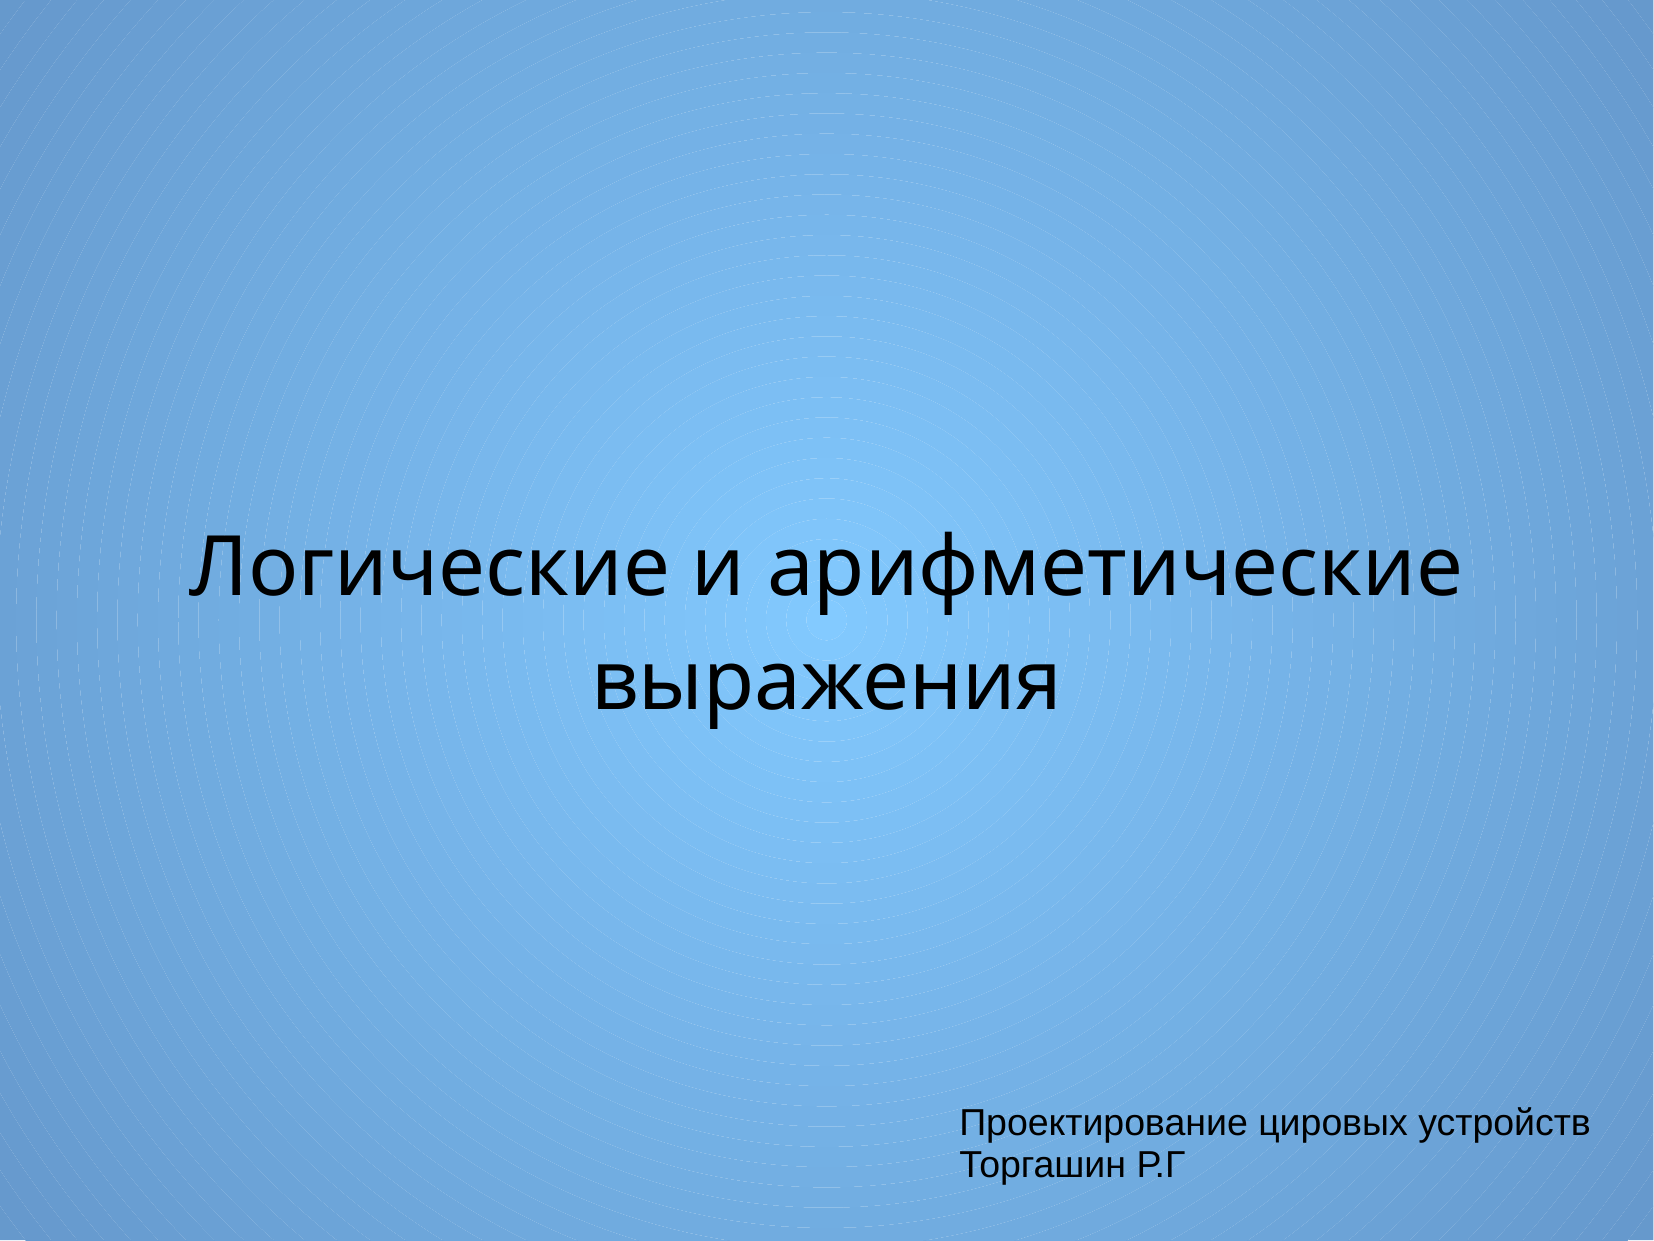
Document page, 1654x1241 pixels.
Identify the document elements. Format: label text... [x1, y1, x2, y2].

text_box Проектирование цировых устройств Торгашин Р.Г [944, 1094, 1607, 1193]
subtitle Логические и арифметические выражения [82, 523, 1571, 718]
